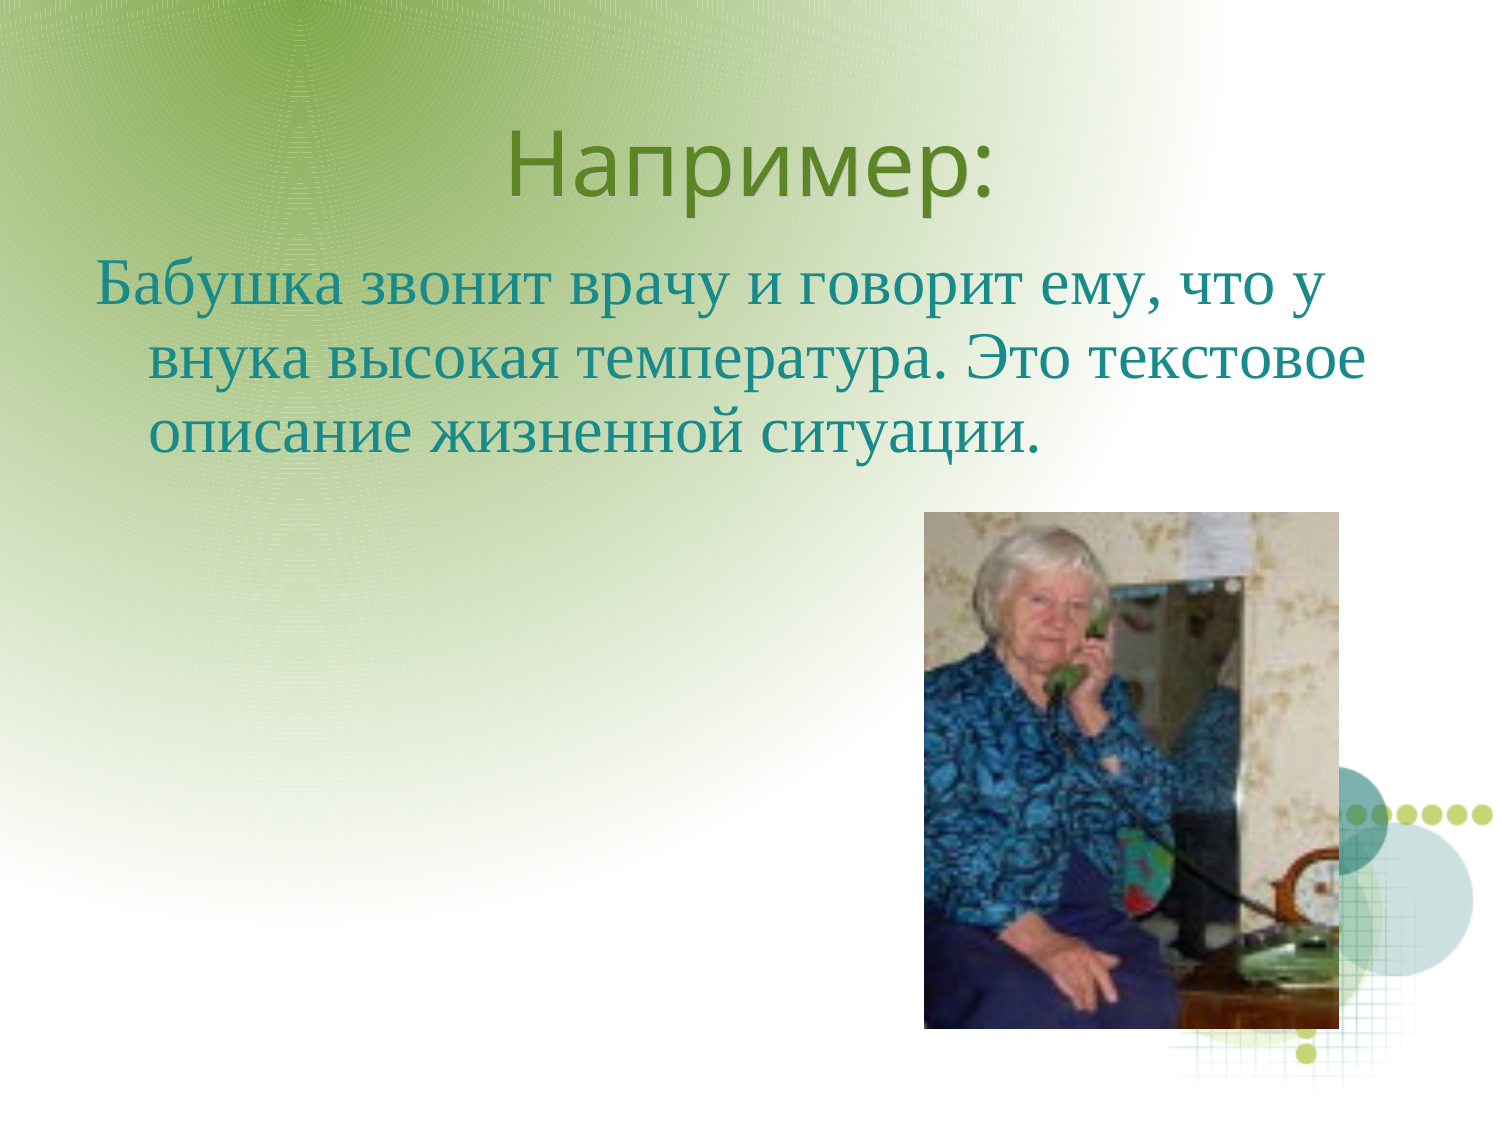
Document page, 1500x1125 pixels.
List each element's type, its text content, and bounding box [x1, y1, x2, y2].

list Бабушка звонит врачу и говорит ему, что у внука высокая температура. Это текстовое описание жизненной ситуации. [62, 237, 1413, 913]
picture [924, 512, 1500, 1098]
title Например: [75, 47, 1426, 276]
